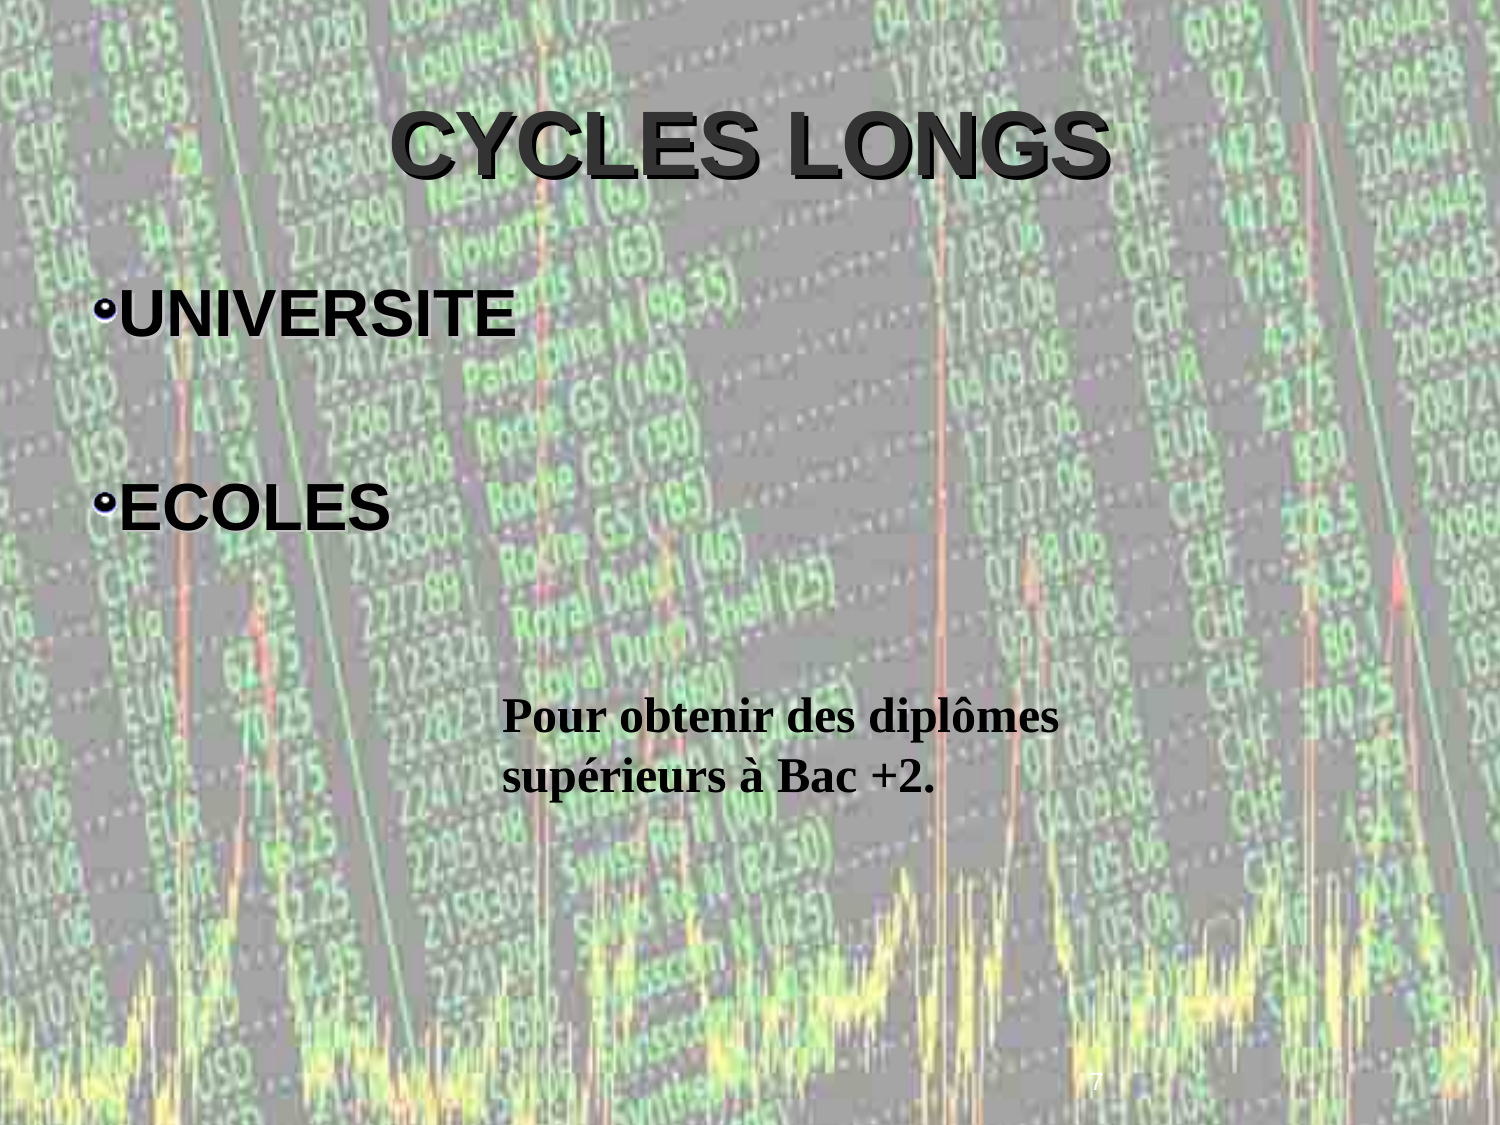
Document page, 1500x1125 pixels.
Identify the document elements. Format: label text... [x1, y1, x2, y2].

picture [0, 0, 1500, 1125]
title CYCLES LONGS [75, 45, 1426, 233]
text_box Pour obtenir des diplômes supérieurs à Bac +2. [487, 674, 1294, 811]
list UNIVERSITE ECOLES [75, 262, 1426, 1006]
text_box <numéro> [1074, 1024, 1426, 1104]
